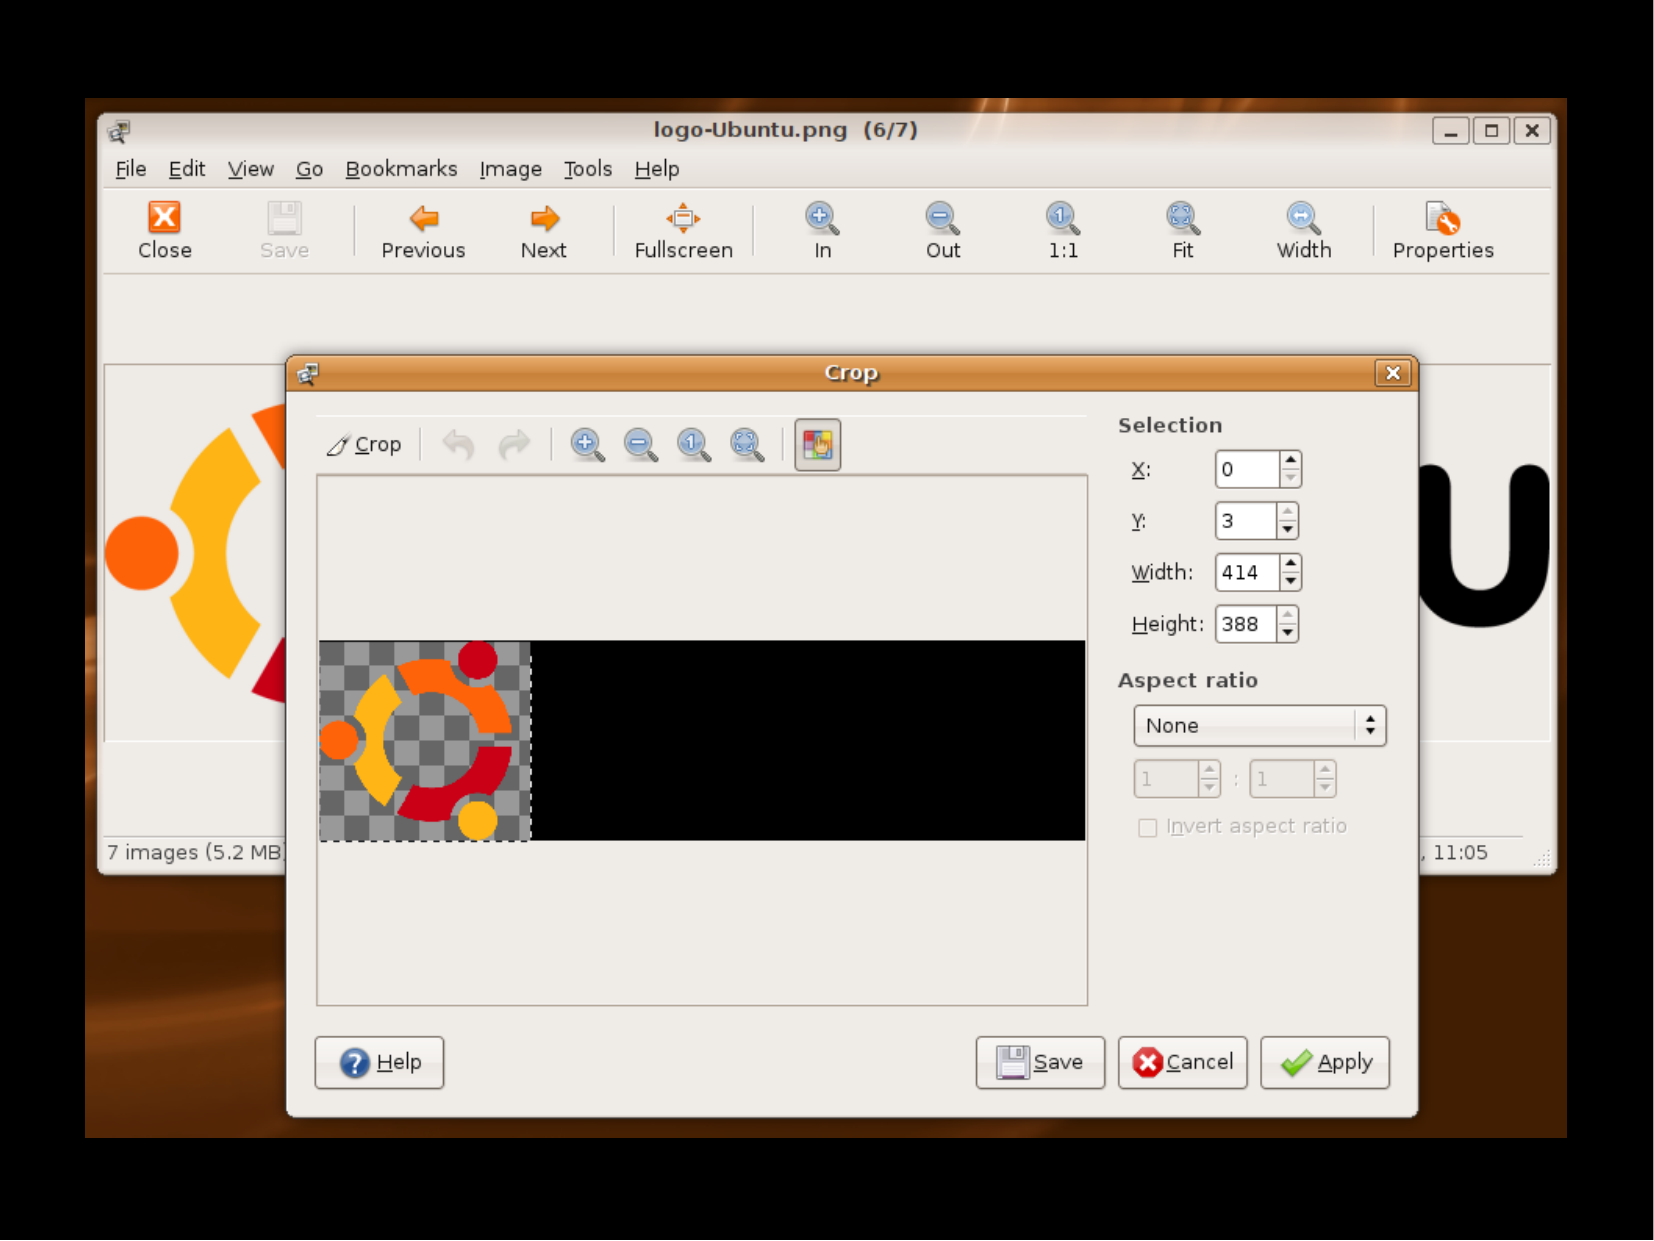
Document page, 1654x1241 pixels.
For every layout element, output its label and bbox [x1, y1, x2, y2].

picture [85, 98, 1567, 1138]
